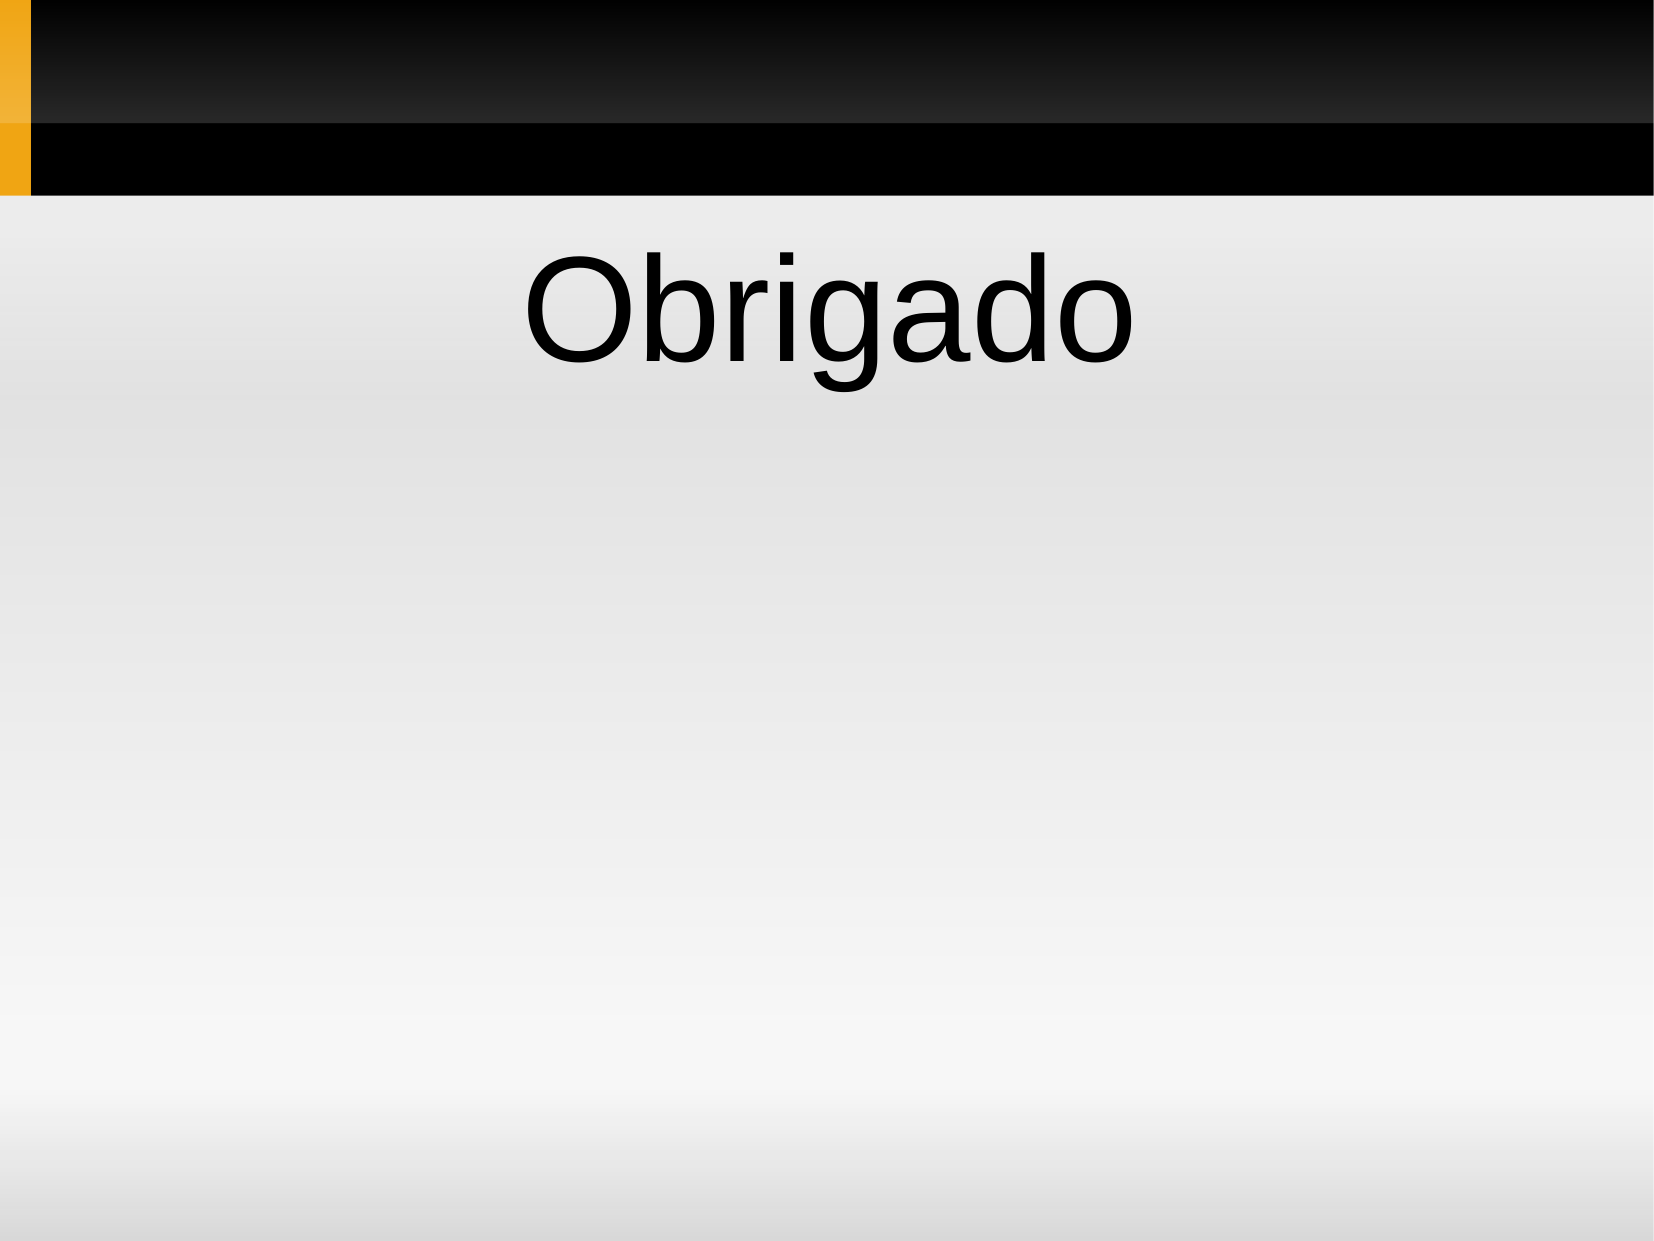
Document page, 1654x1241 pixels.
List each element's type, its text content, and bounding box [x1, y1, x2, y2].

list Obrigado [23, 225, 1636, 1235]
picture [0, 0, 1654, 1241]
